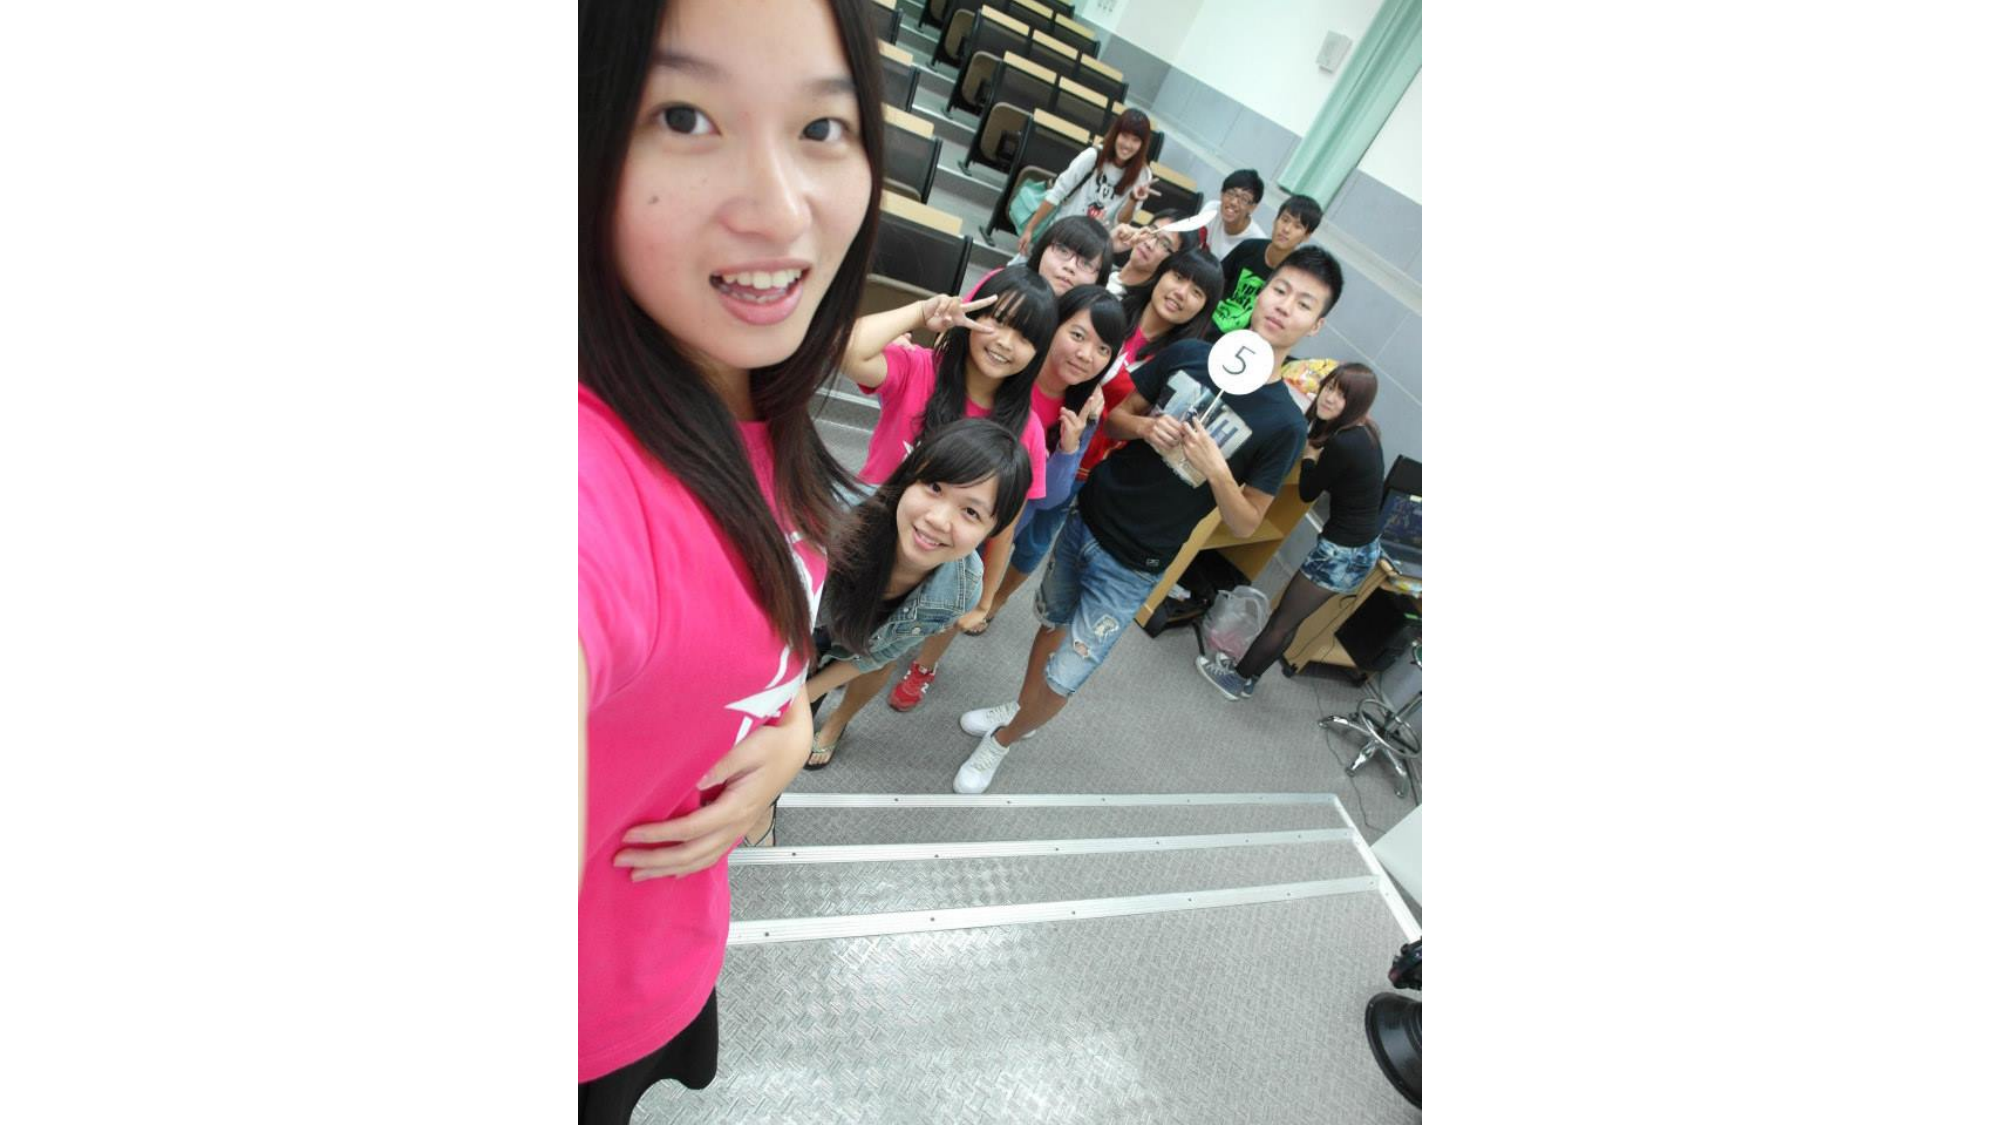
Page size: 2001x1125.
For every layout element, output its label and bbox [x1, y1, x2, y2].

picture [578, 0, 1422, 1125]
